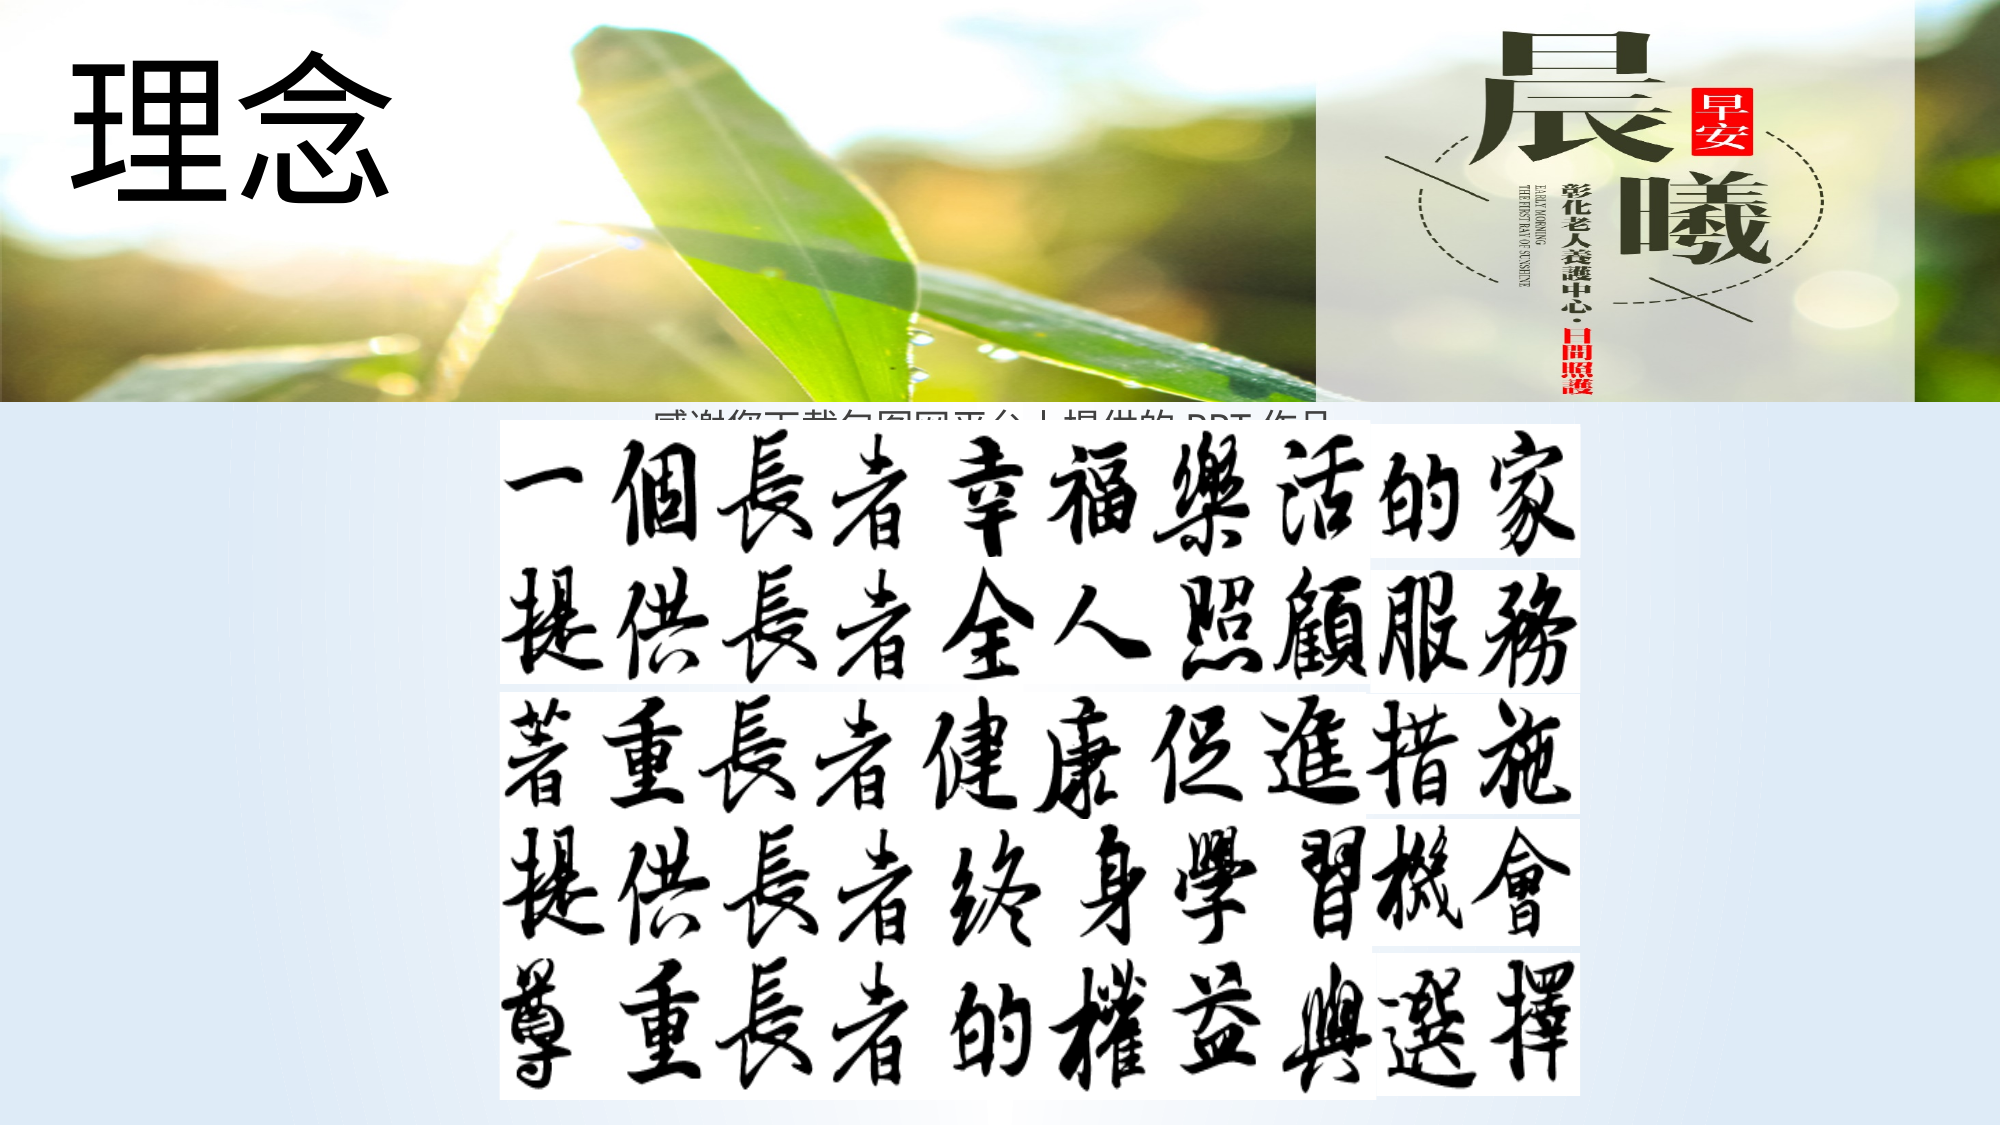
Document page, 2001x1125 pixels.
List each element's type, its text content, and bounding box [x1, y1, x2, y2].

picture [0, 0, 2000, 402]
text_box 理念 [50, 19, 1250, 234]
picture [499, 692, 1581, 1100]
picture [500, 420, 1581, 693]
